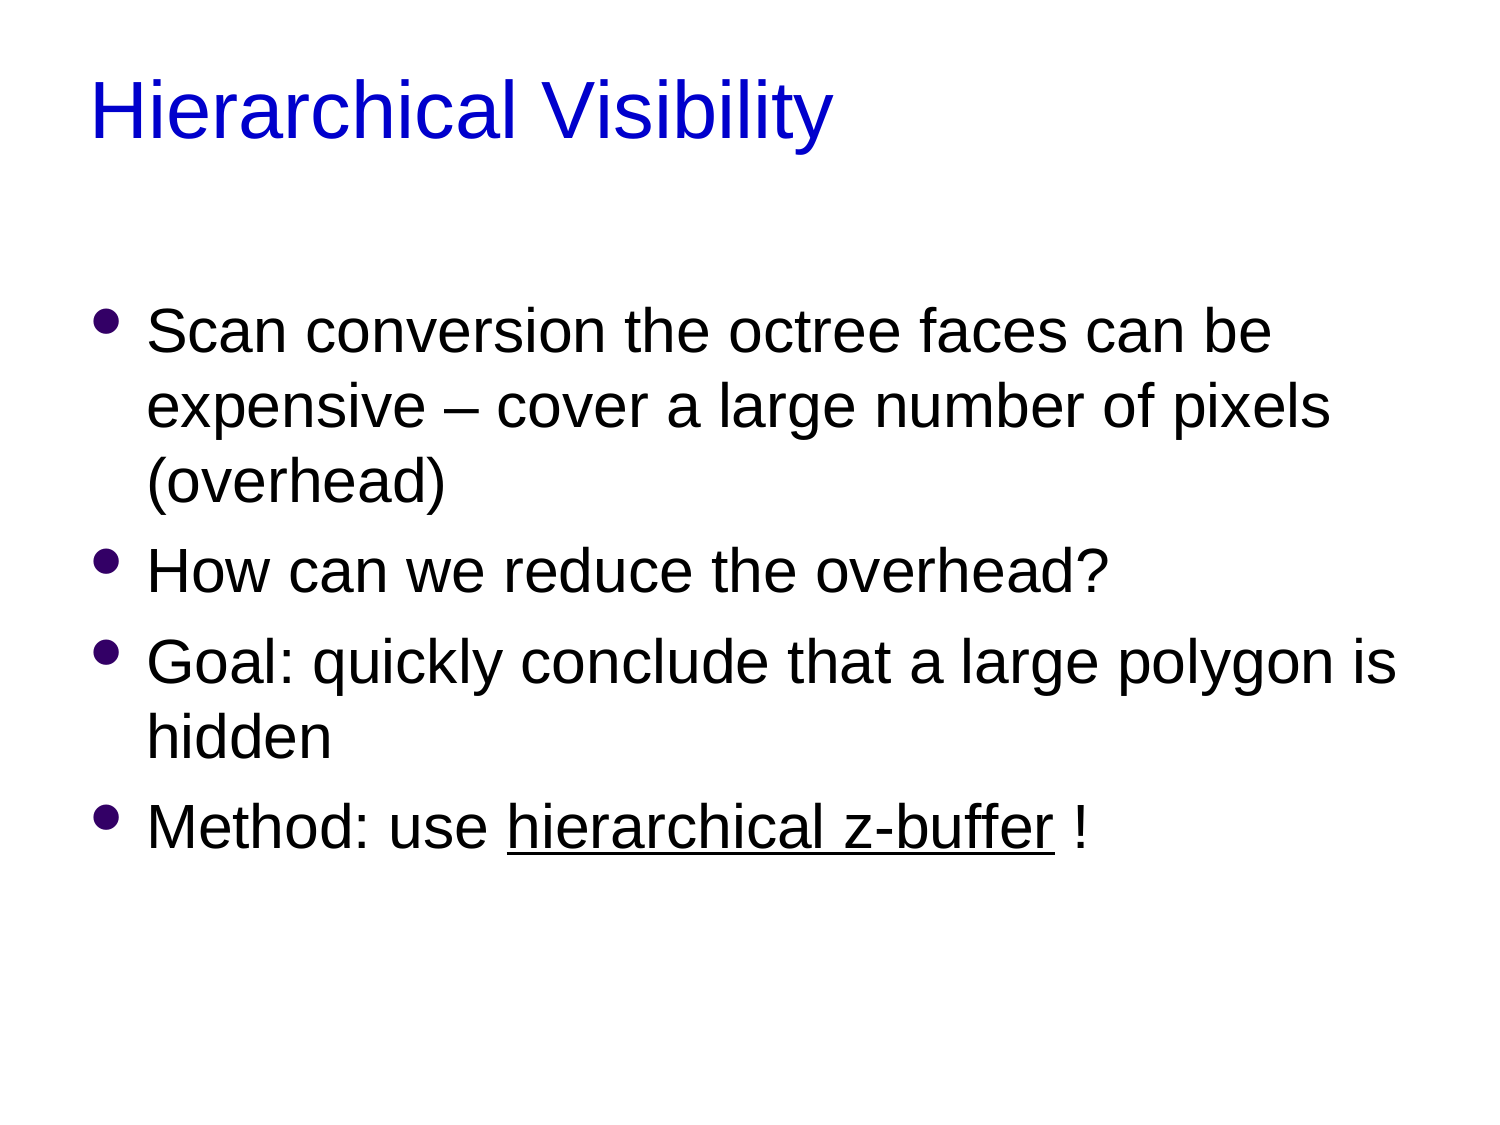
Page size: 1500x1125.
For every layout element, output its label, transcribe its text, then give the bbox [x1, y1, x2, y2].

list Scan conversion the octree faces can be expensive – cover a large number of pixels (overhead) How can we reduce the overhead? Goal: quickly conclude that a large polygon is hidden Method: use hierarchical z-buffer ! [75, 282, 1426, 1006]
title Hierarchical Visibility [74, 20, 1313, 163]
